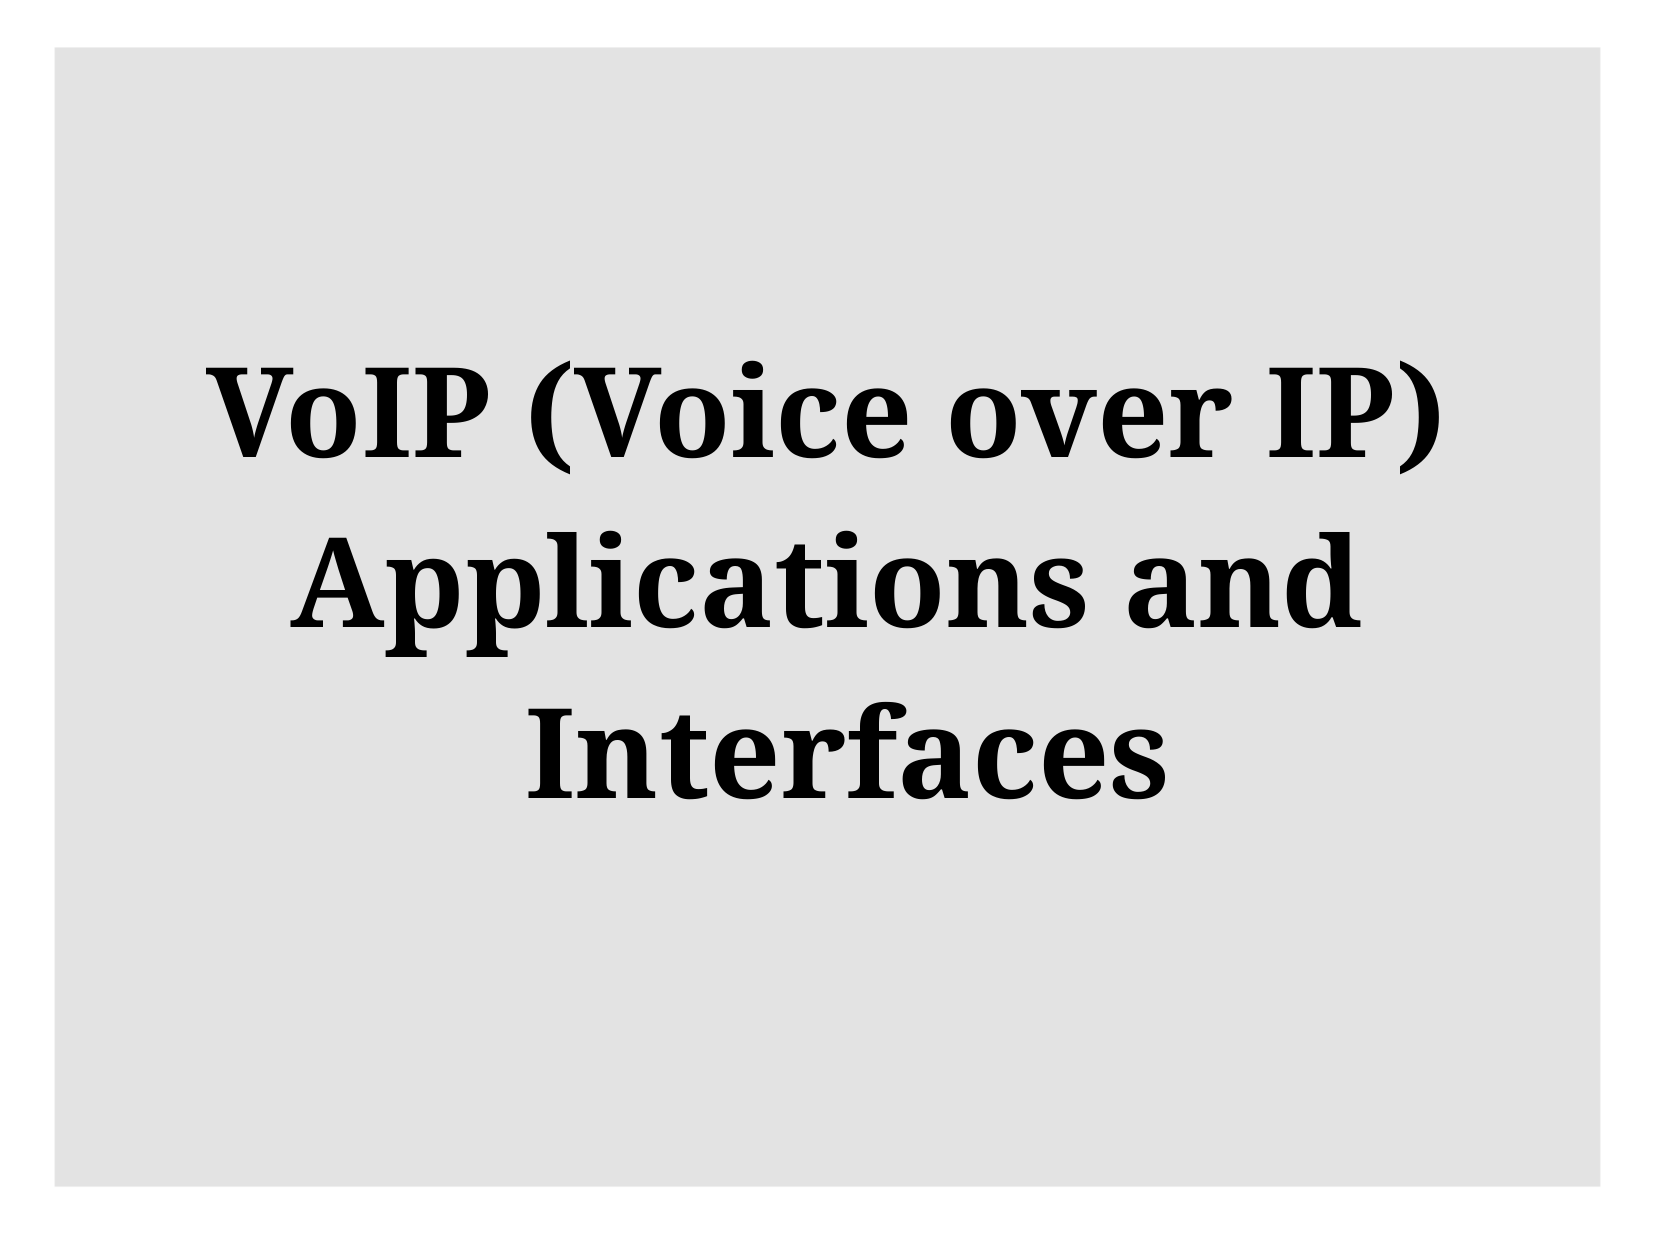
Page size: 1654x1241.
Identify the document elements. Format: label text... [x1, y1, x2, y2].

picture [0, 0, 1654, 1241]
subtitle VoIP (Voice over IP) Applications and Interfaces [82, 49, 1571, 1109]
